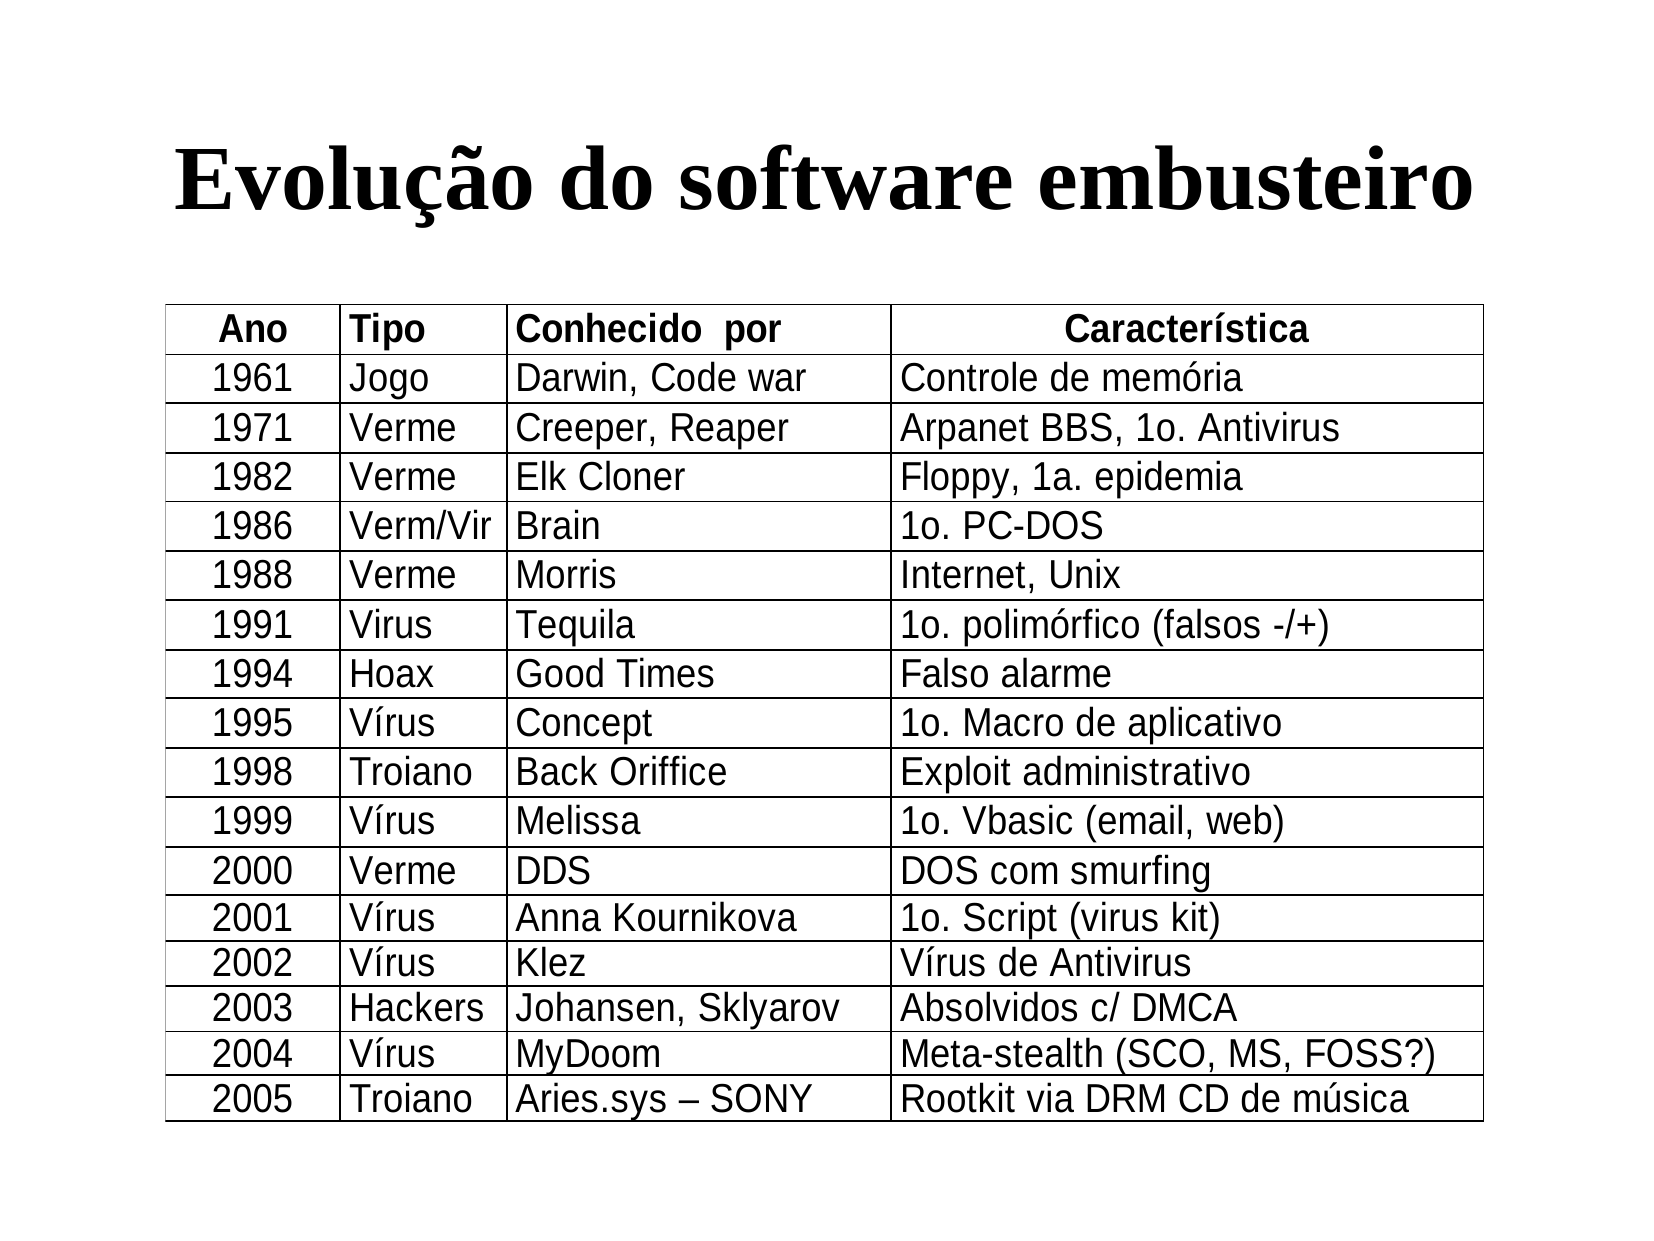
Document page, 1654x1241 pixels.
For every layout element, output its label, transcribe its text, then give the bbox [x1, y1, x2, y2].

chart [165, 304, 1486, 1124]
title Evolução do software embusteiro [134, 75, 1541, 282]
